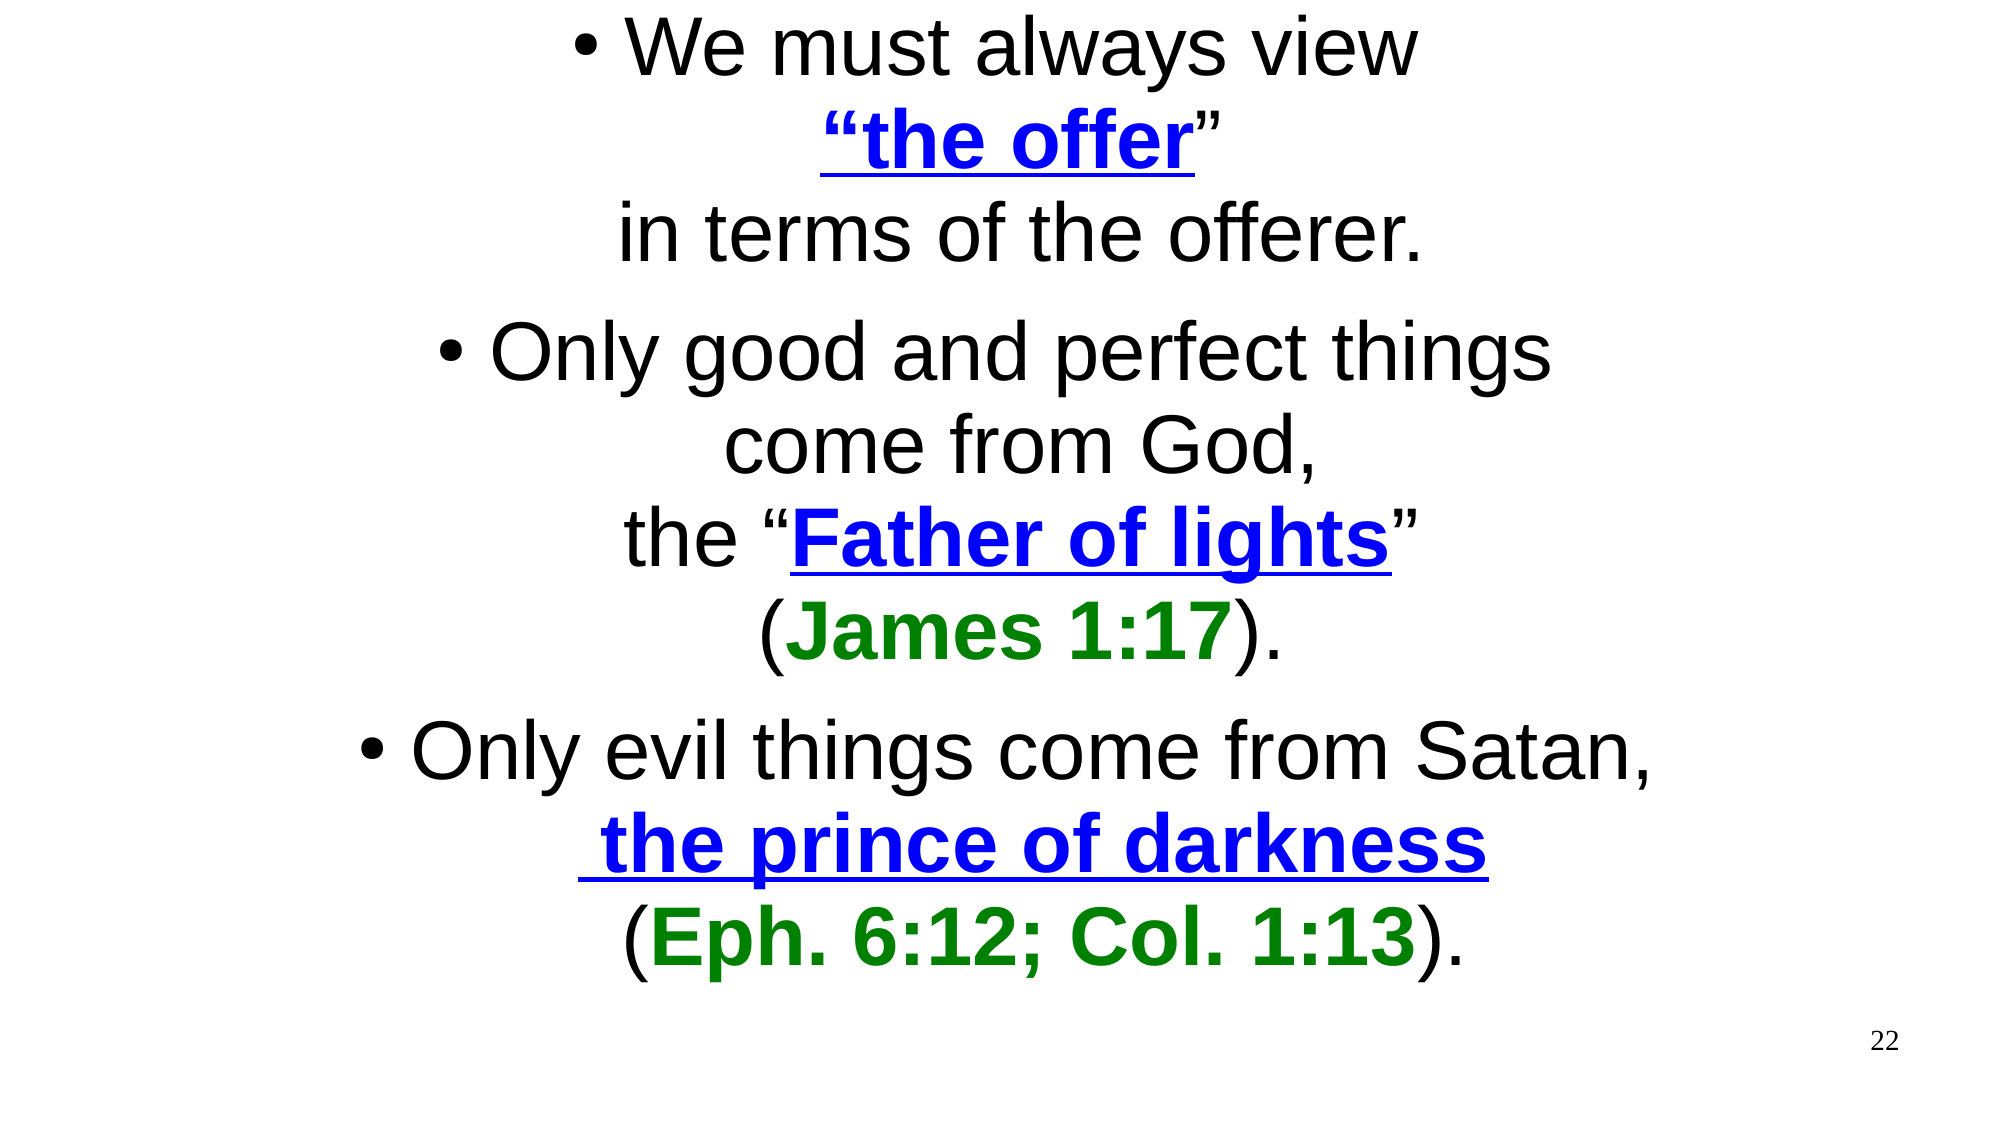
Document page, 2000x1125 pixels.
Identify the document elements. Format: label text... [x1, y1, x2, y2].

list We must always view “the offer” in terms of the offerer. Only good and perfect things come from God, the “Father of lights” (James 1:17). Only evil things come from Satan, the prince of darkness (Eph. 6:12; Col. 1:13). [0, 0, 1996, 1123]
